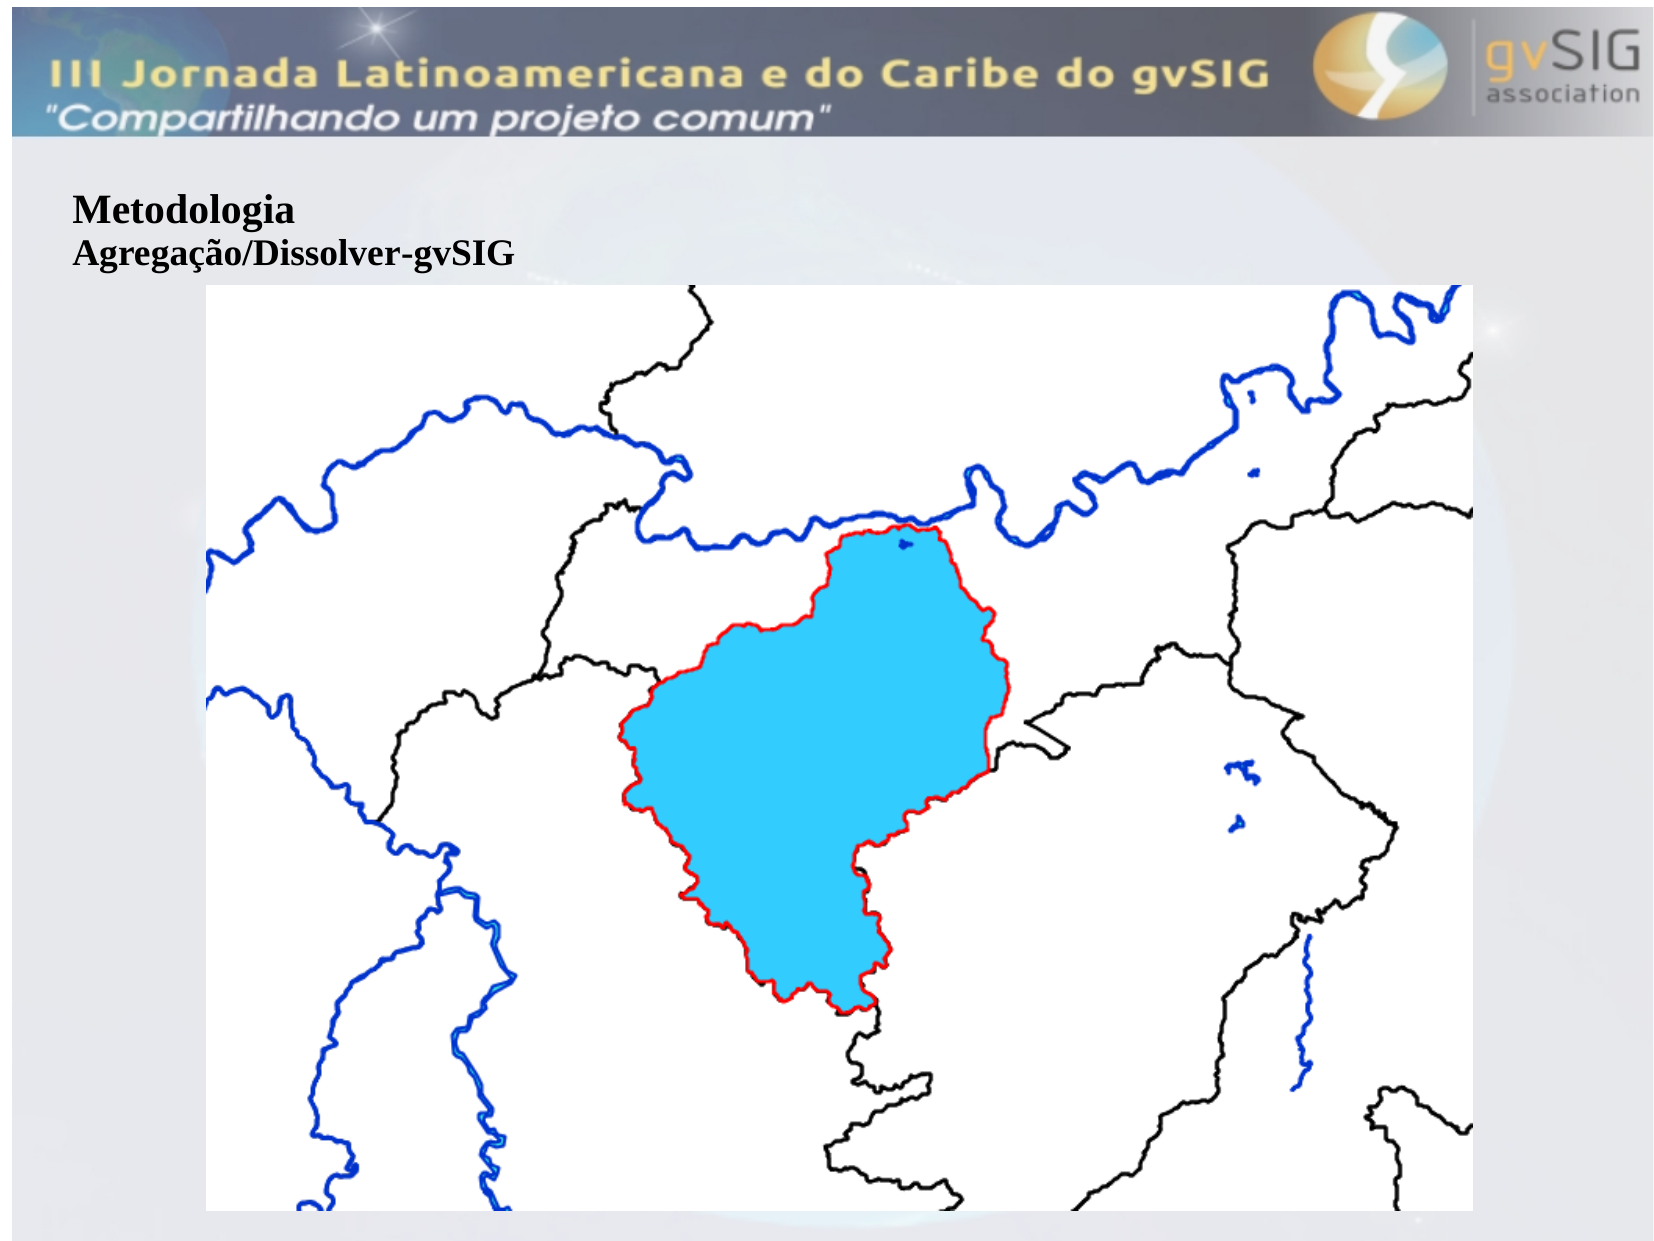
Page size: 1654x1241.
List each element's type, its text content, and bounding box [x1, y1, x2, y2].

picture [12, 7, 1654, 1241]
table_header Metodologia Agregação/Dissolver-gvSIG [57, 178, 531, 284]
